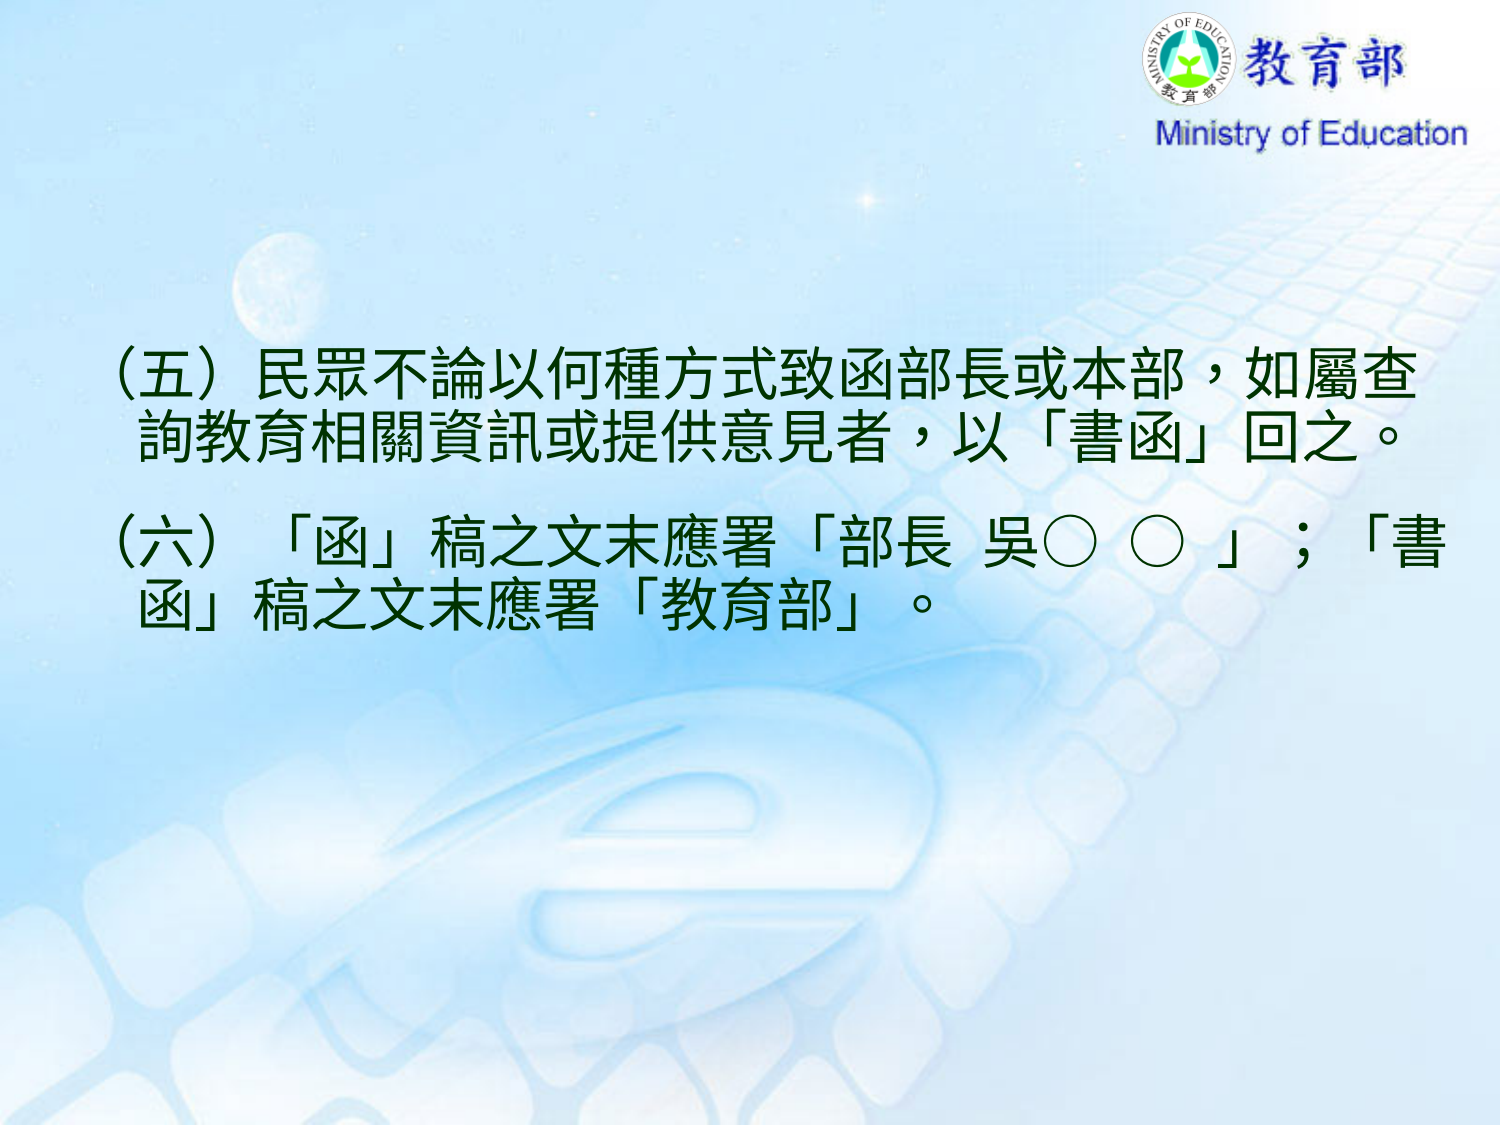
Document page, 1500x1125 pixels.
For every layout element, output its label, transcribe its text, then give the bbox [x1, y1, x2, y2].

list [50, 99, 1263, 526]
text_box （五）民眾不論以何種方式致函部長或本部，如屬查詢教育相關資訊或提供意見者，以「書函」回之。 （六）「函」稿之文末應署「部長 吳○ ○ 」；「書函」稿之文末應署「教育部」。 [65, 338, 1465, 1063]
text_box [1012, 50, 1463, 126]
